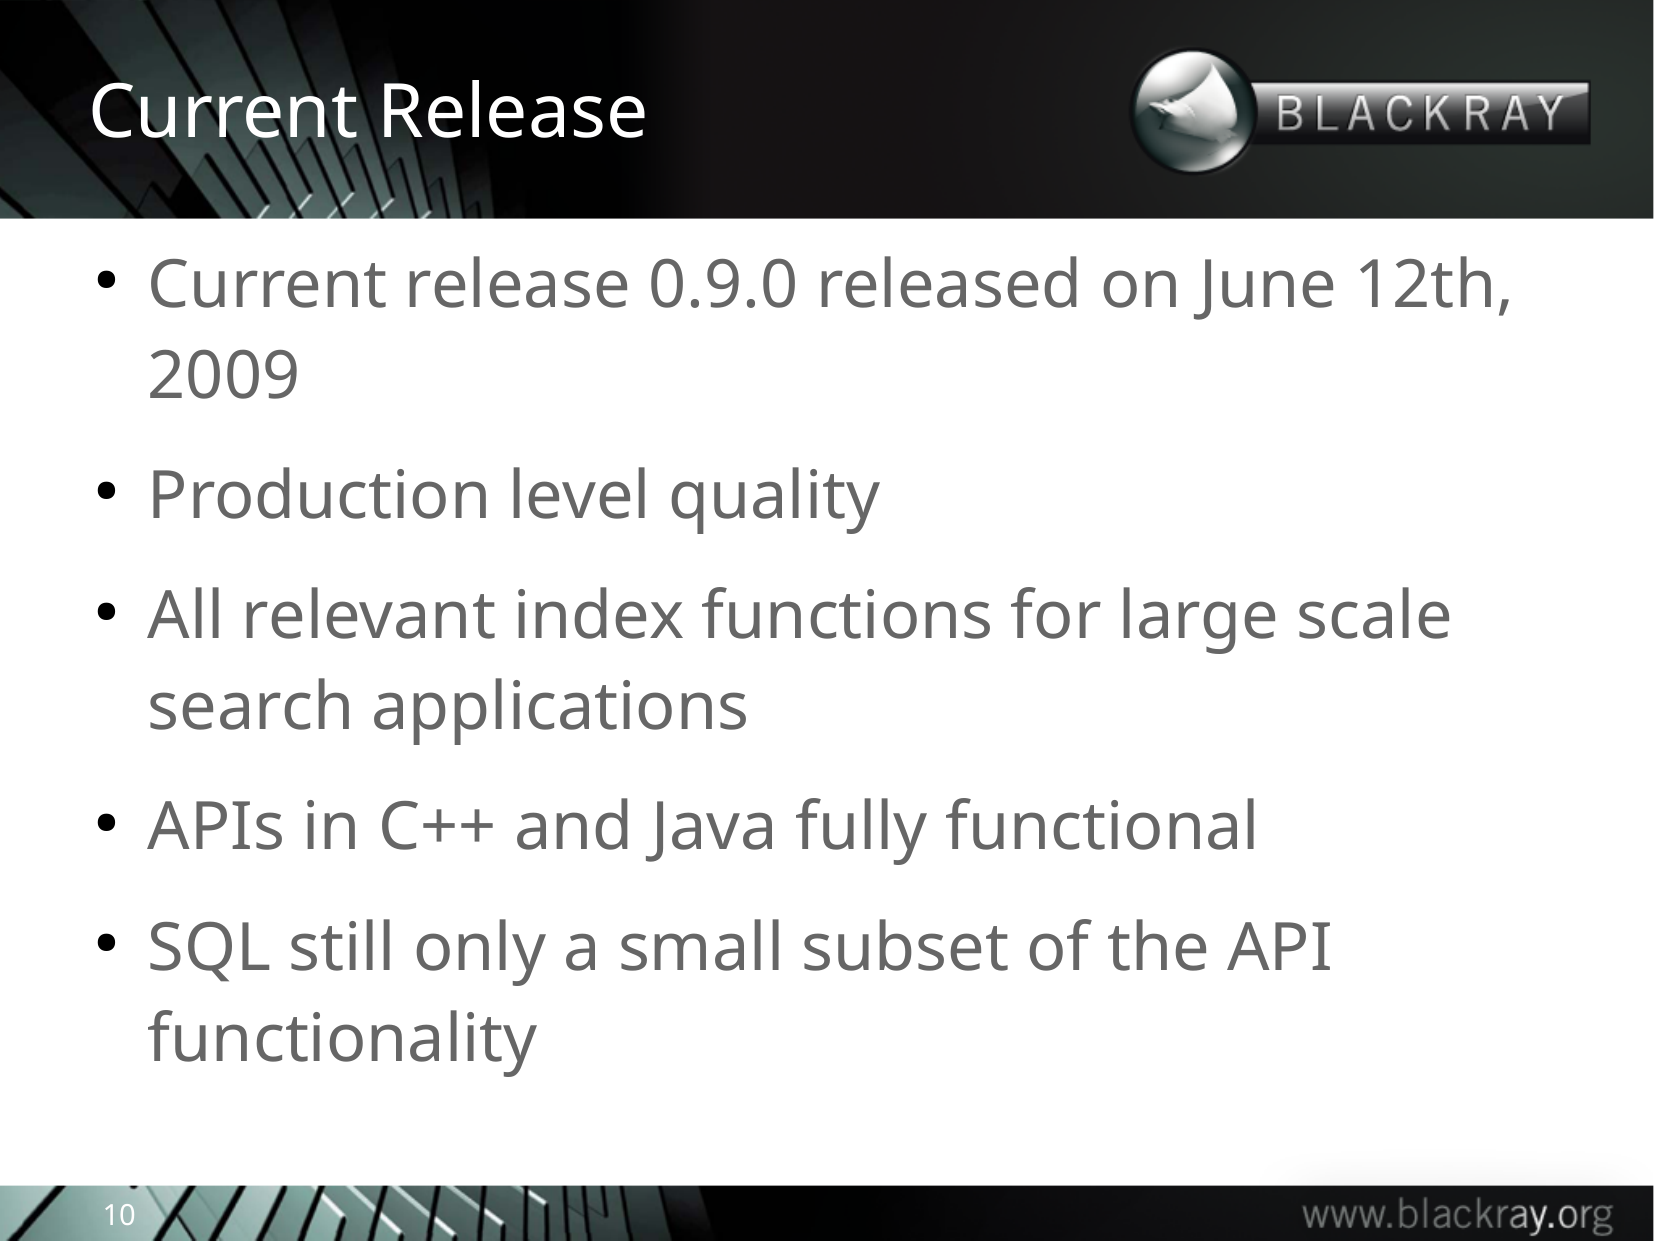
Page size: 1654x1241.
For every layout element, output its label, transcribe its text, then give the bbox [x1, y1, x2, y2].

picture [0, 0, 1654, 1241]
list Current release 0.9.0 released on June 12th, 2009 Production level quality All relevant index functions for large scale search applications APIs in C++ and Java fully functional SQL still only a small subset of the API functionality [76, 236, 1625, 1137]
title Current Release [88, 46, 1577, 170]
